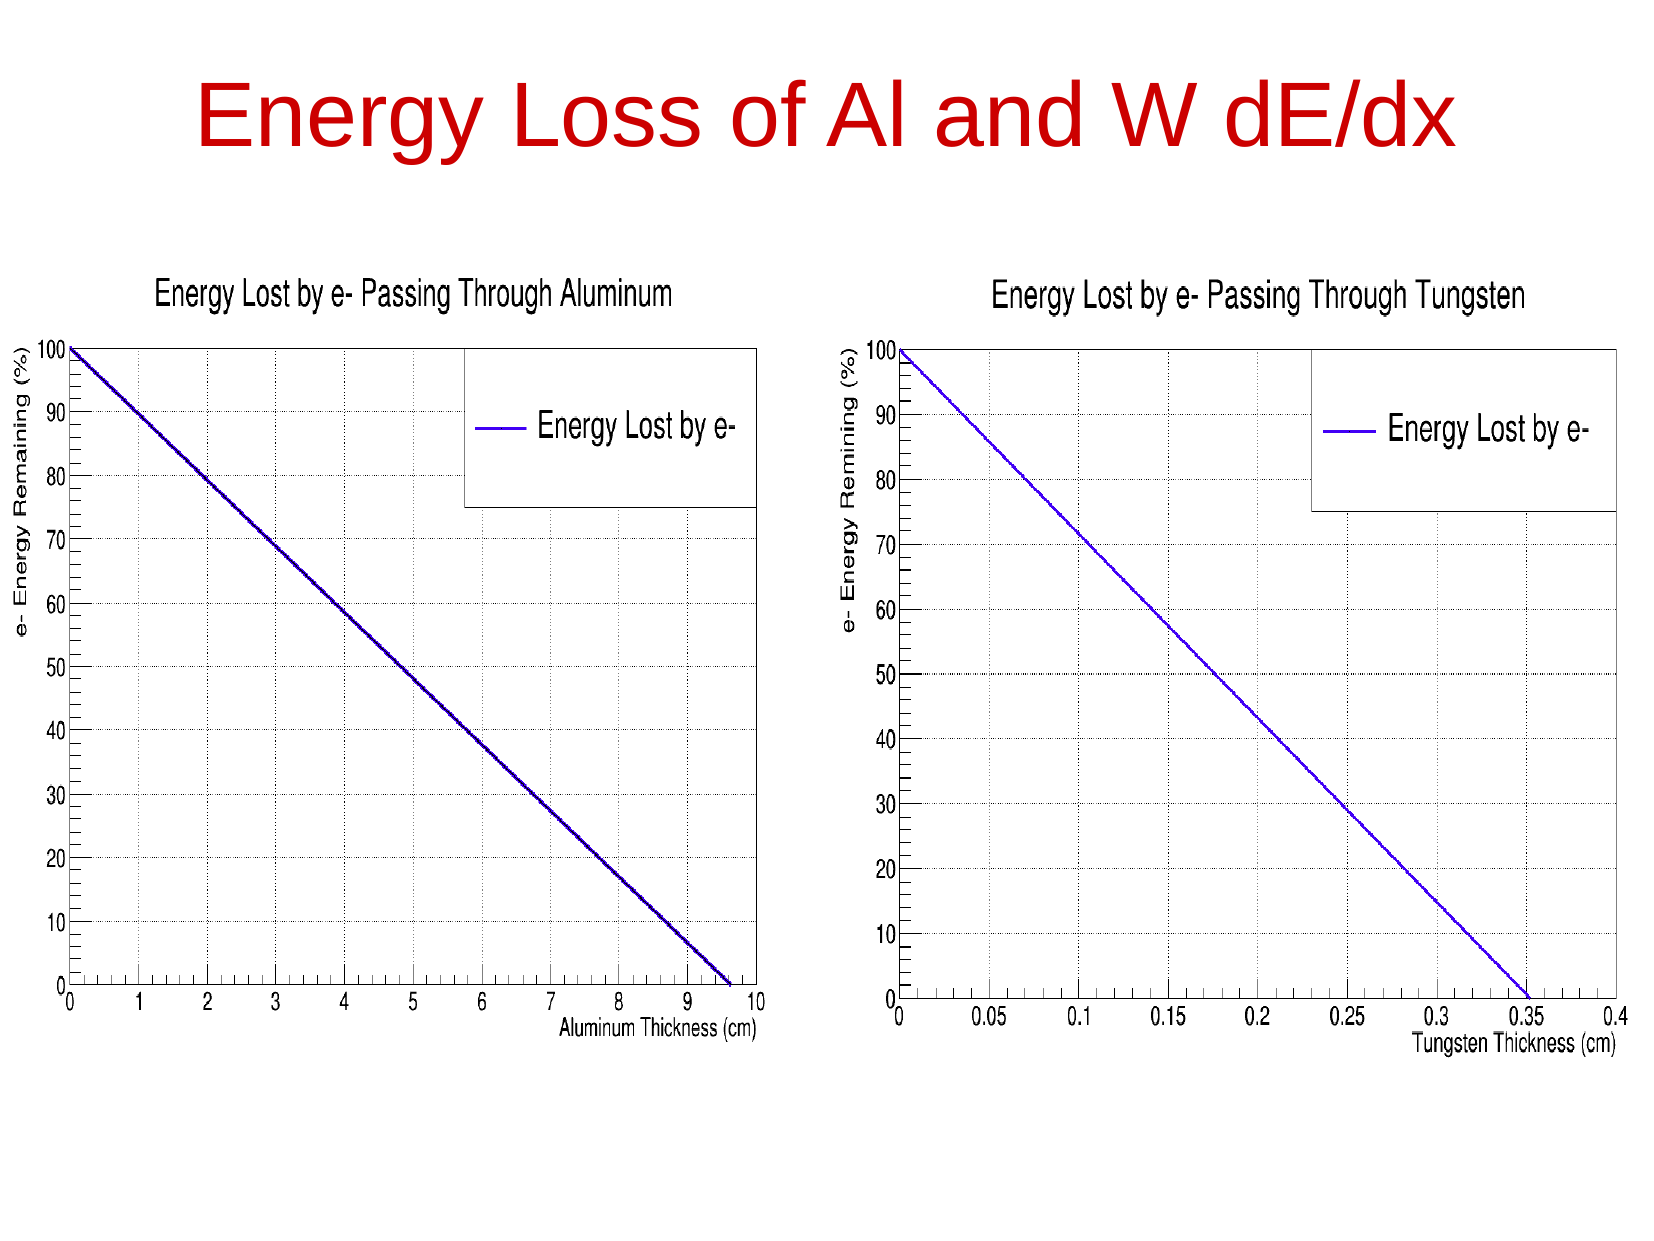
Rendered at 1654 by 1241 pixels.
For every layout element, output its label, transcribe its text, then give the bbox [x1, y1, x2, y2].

picture [0, 269, 1654, 1081]
title Energy Loss of Al and W dE/dx [82, 49, 1571, 181]
